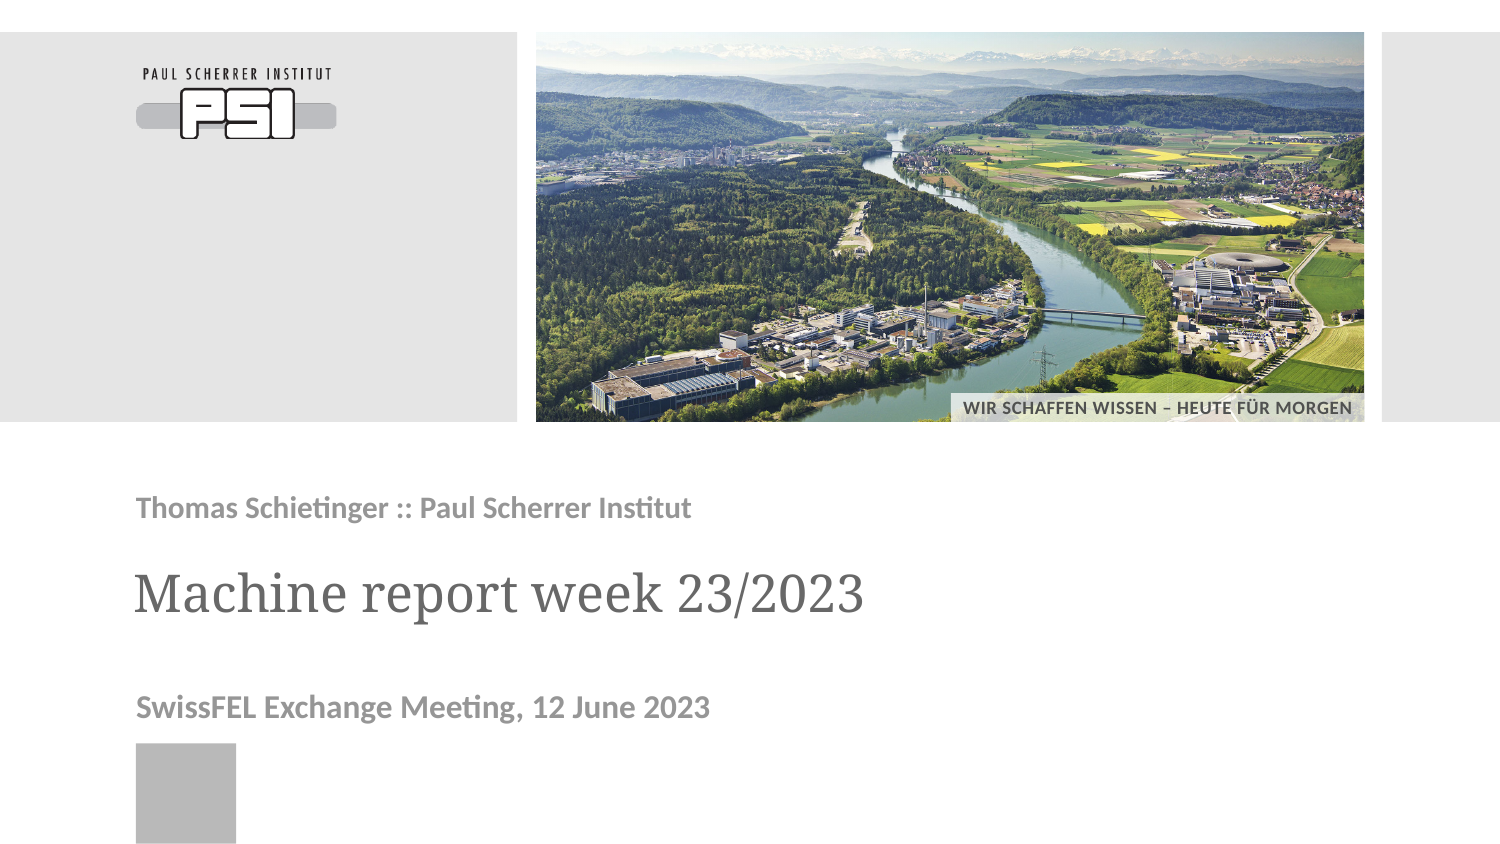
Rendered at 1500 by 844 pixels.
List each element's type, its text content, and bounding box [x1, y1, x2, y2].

picture [539, 32, 1365, 422]
title Machine report week 23/2023 [133, 560, 1441, 648]
list SwissFEL Exchange Meeting, 12 June 2023 [135, 680, 1441, 729]
subtitle Thomas Schietinger :: Paul Scherrer Institut [135, 483, 1441, 529]
